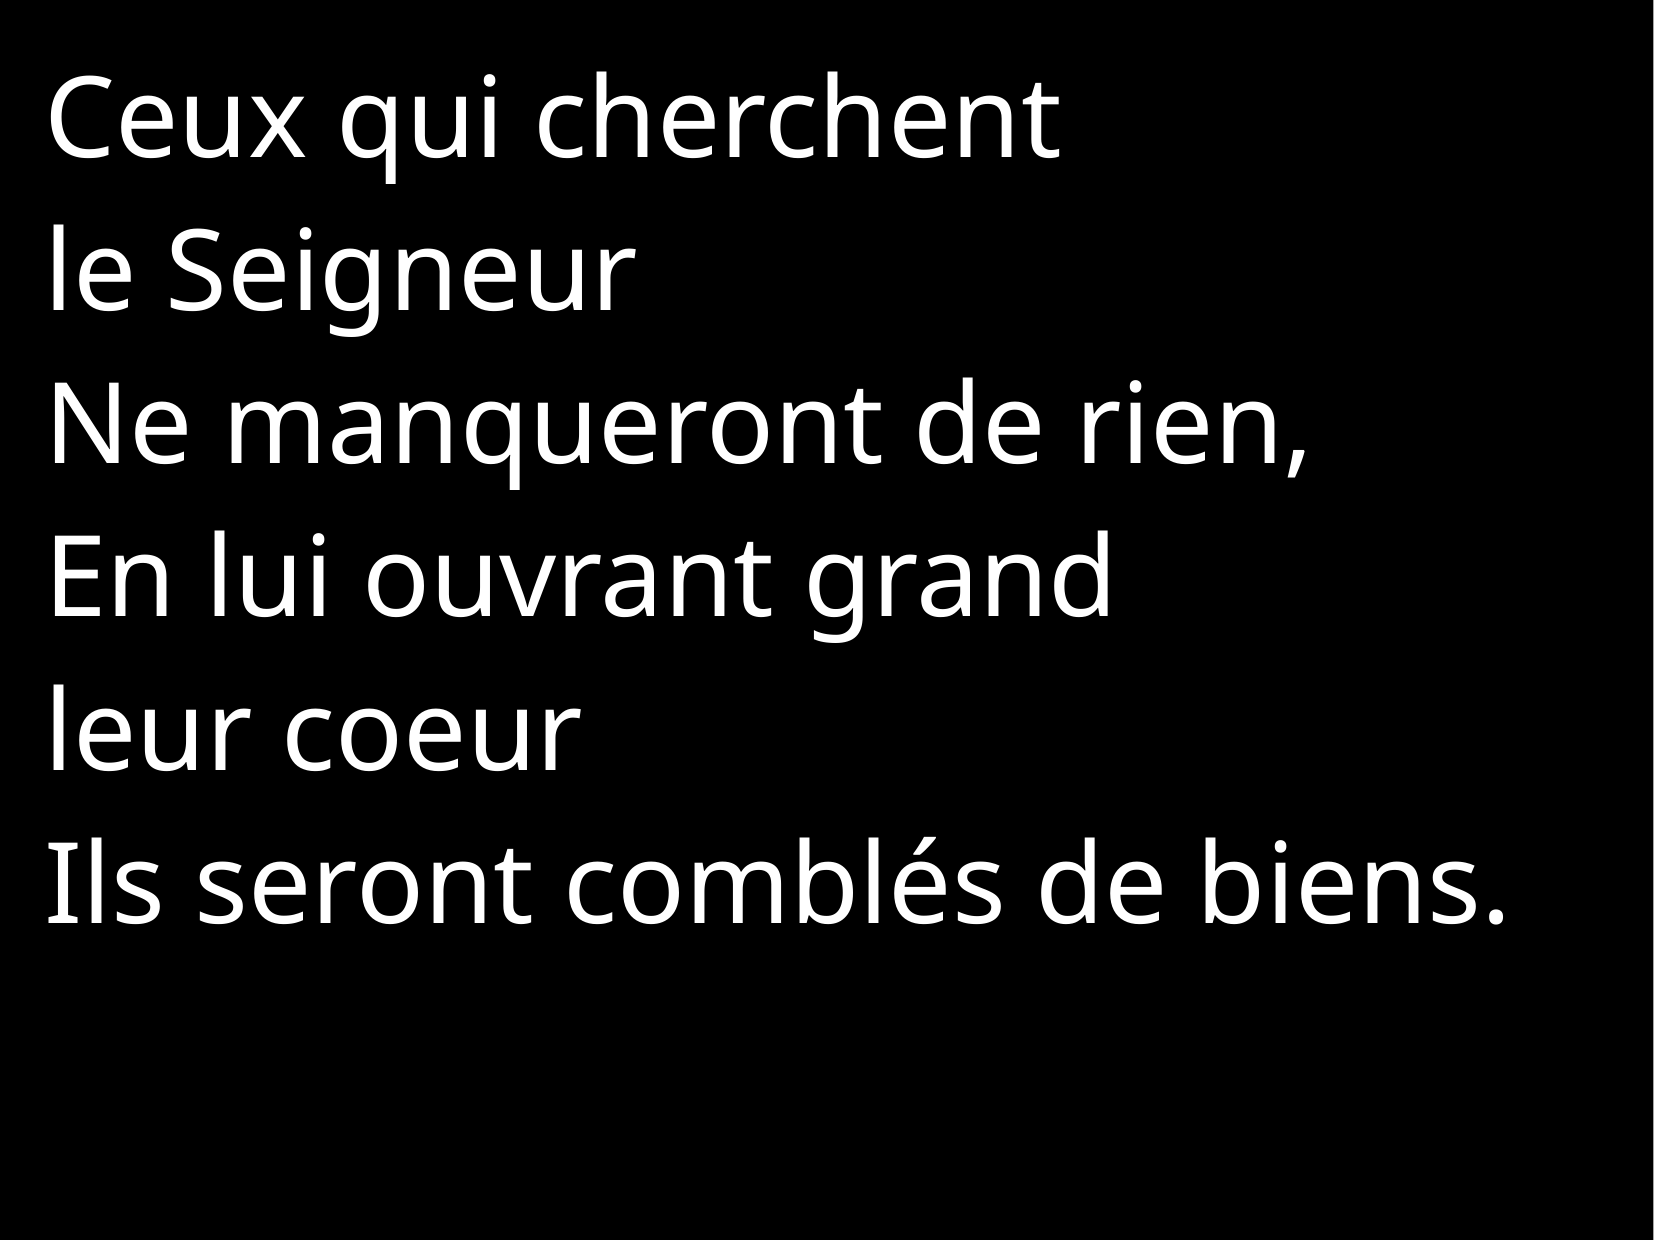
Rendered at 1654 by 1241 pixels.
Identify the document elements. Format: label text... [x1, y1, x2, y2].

text_box Ceux qui cherchent le Seigneur Ne manqueront de rien, En lui ouvrant grand leur coeur Ils seront comblés de biens. [29, 29, 1625, 1211]
